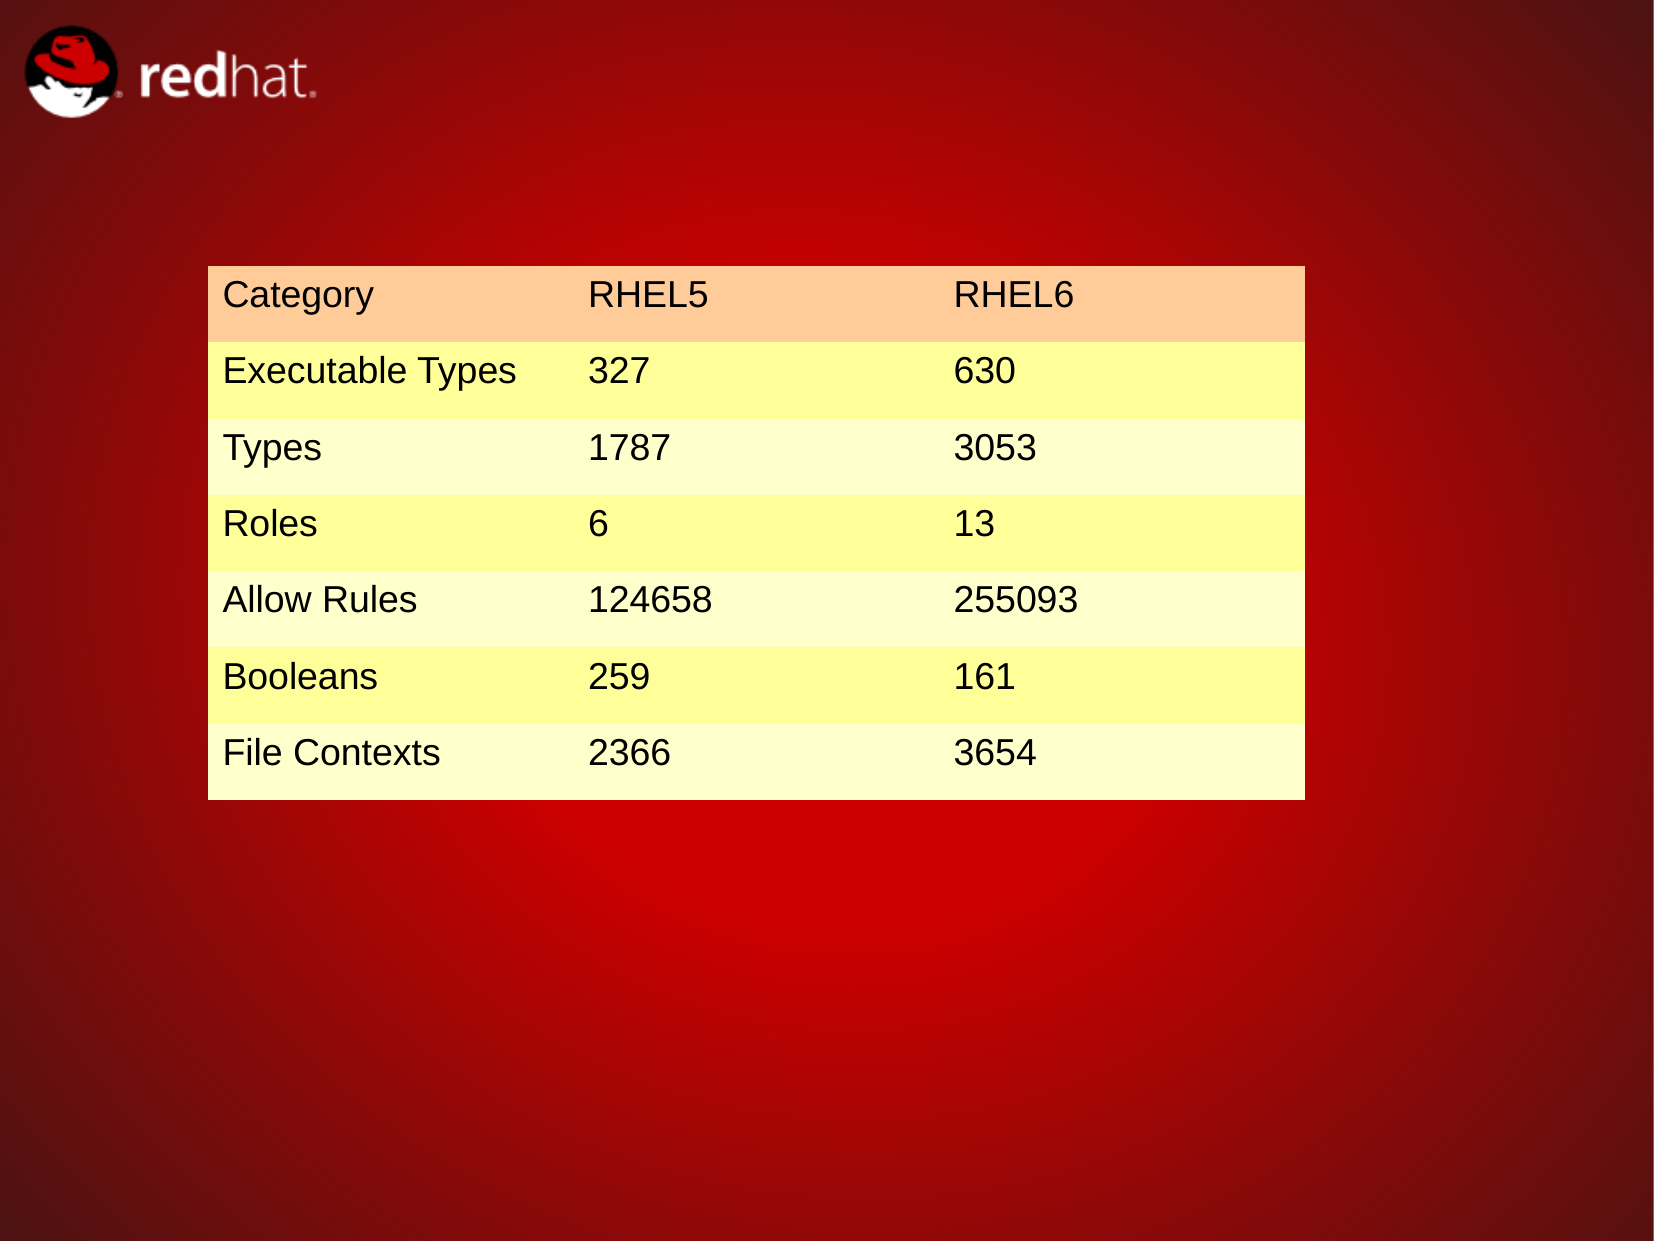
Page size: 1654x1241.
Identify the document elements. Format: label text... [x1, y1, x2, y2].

table_cell Types [208, 419, 573, 495]
table_cell Booleans [208, 647, 573, 724]
table_cell 3053 [939, 419, 1305, 495]
table_header RHEL5 [573, 266, 939, 342]
table_cell 255093 [939, 571, 1305, 647]
table_cell 2366 [573, 724, 939, 800]
table_cell 3654 [939, 724, 1305, 800]
table_header RHEL6 [939, 266, 1305, 342]
table_cell Allow Rules [208, 571, 573, 647]
table_cell 327 [573, 342, 939, 419]
table_cell 124658 [573, 571, 939, 647]
table_cell 1787 [573, 419, 939, 495]
table_cell 259 [573, 647, 939, 724]
picture [0, 0, 1654, 1241]
table_cell 13 [939, 495, 1305, 571]
table_cell 161 [939, 647, 1305, 724]
table_cell Roles [208, 495, 573, 571]
table_cell 630 [939, 342, 1305, 419]
table_cell File Contexts [208, 724, 573, 800]
table_cell 6 [573, 495, 939, 571]
table_header Category [208, 266, 573, 342]
table_cell Executable Types [208, 342, 573, 419]
